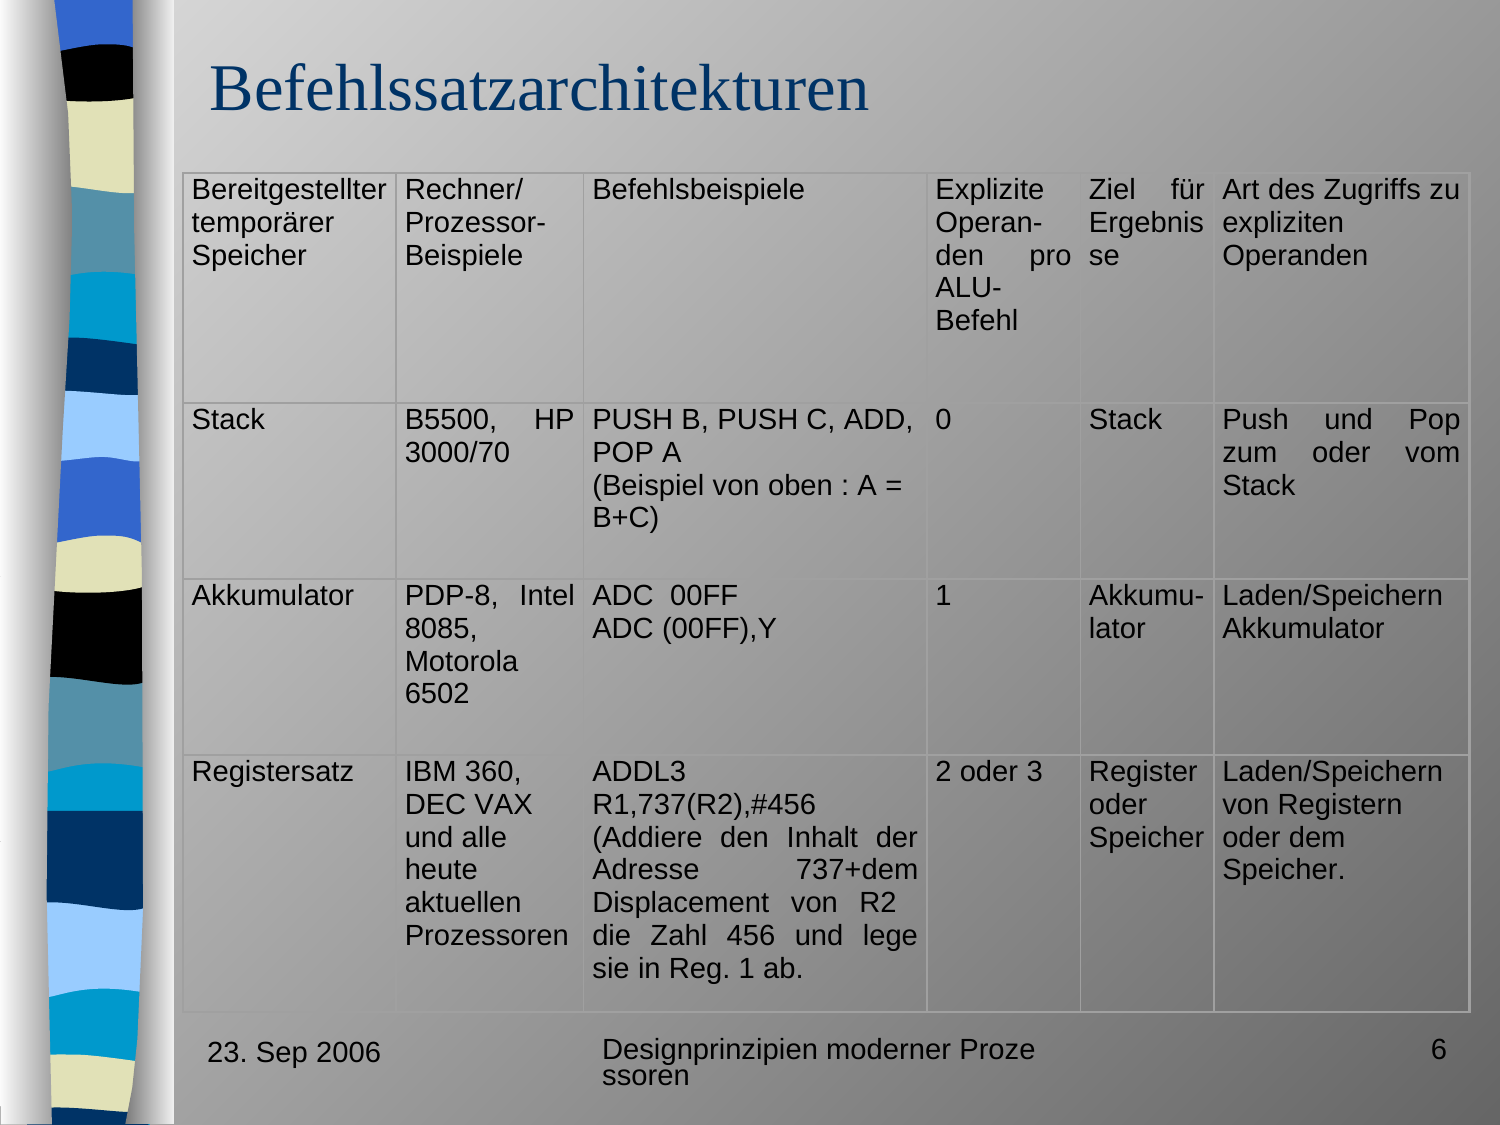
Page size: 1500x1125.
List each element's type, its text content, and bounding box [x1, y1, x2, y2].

text_box Register oder Speicher [1088, 756, 1206, 1011]
text_box PDP-8, Intel 8085, Motorola 6502 [404, 580, 575, 754]
text_box ADC 00FF ADC (00FF),Y [592, 580, 919, 754]
text_box Ziel für Ergebnisse [1088, 174, 1206, 402]
text_box Art des Zugriffs zu expliziten Operanden [1222, 174, 1461, 402]
text_box Registersatz [191, 756, 388, 1011]
text_box Akkumu-lator [1088, 580, 1206, 754]
text_box PUSH B, PUSH C, ADD, POP A (Beispiel von oben : A = B+C) [592, 404, 919, 578]
text_box 0 [935, 404, 1072, 578]
text_box Stack [1088, 404, 1206, 578]
title Befehlssatzarchitekturen [194, 0, 1470, 172]
text_box Bereitgestellter temporärer Speicher [191, 174, 388, 402]
text_box Explizite Operan-den pro ALU-Befehl [935, 174, 1072, 402]
text_box 2 oder 3 [935, 756, 1072, 1011]
text_box Laden/Speichern von Registern oder dem Speicher. [1222, 756, 1461, 1011]
text_box Stack [191, 404, 388, 578]
text_box Push und Pop zum oder vom Stack [1222, 404, 1461, 578]
text_box ADDL3 R1,737(R2),#456 (Addiere den Inhalt der Adresse 737+dem Displacement von R2 die Zahl 456 und lege sie in Reg. 1 ab. [592, 756, 919, 1011]
text_box Akkumulator [191, 580, 388, 754]
text_box 1 [935, 580, 1072, 754]
text_box B5500, HP 3000/70 [404, 404, 575, 578]
text_box Laden/Speichern Akkumulator [1222, 580, 1461, 754]
text_box IBM 360, DEC VAX und alle heute aktuellen Prozessoren [404, 756, 575, 1011]
text_box Rechner/ Prozessor-Beispiele [404, 174, 575, 402]
text_box Befehlsbeispiele [592, 174, 919, 402]
